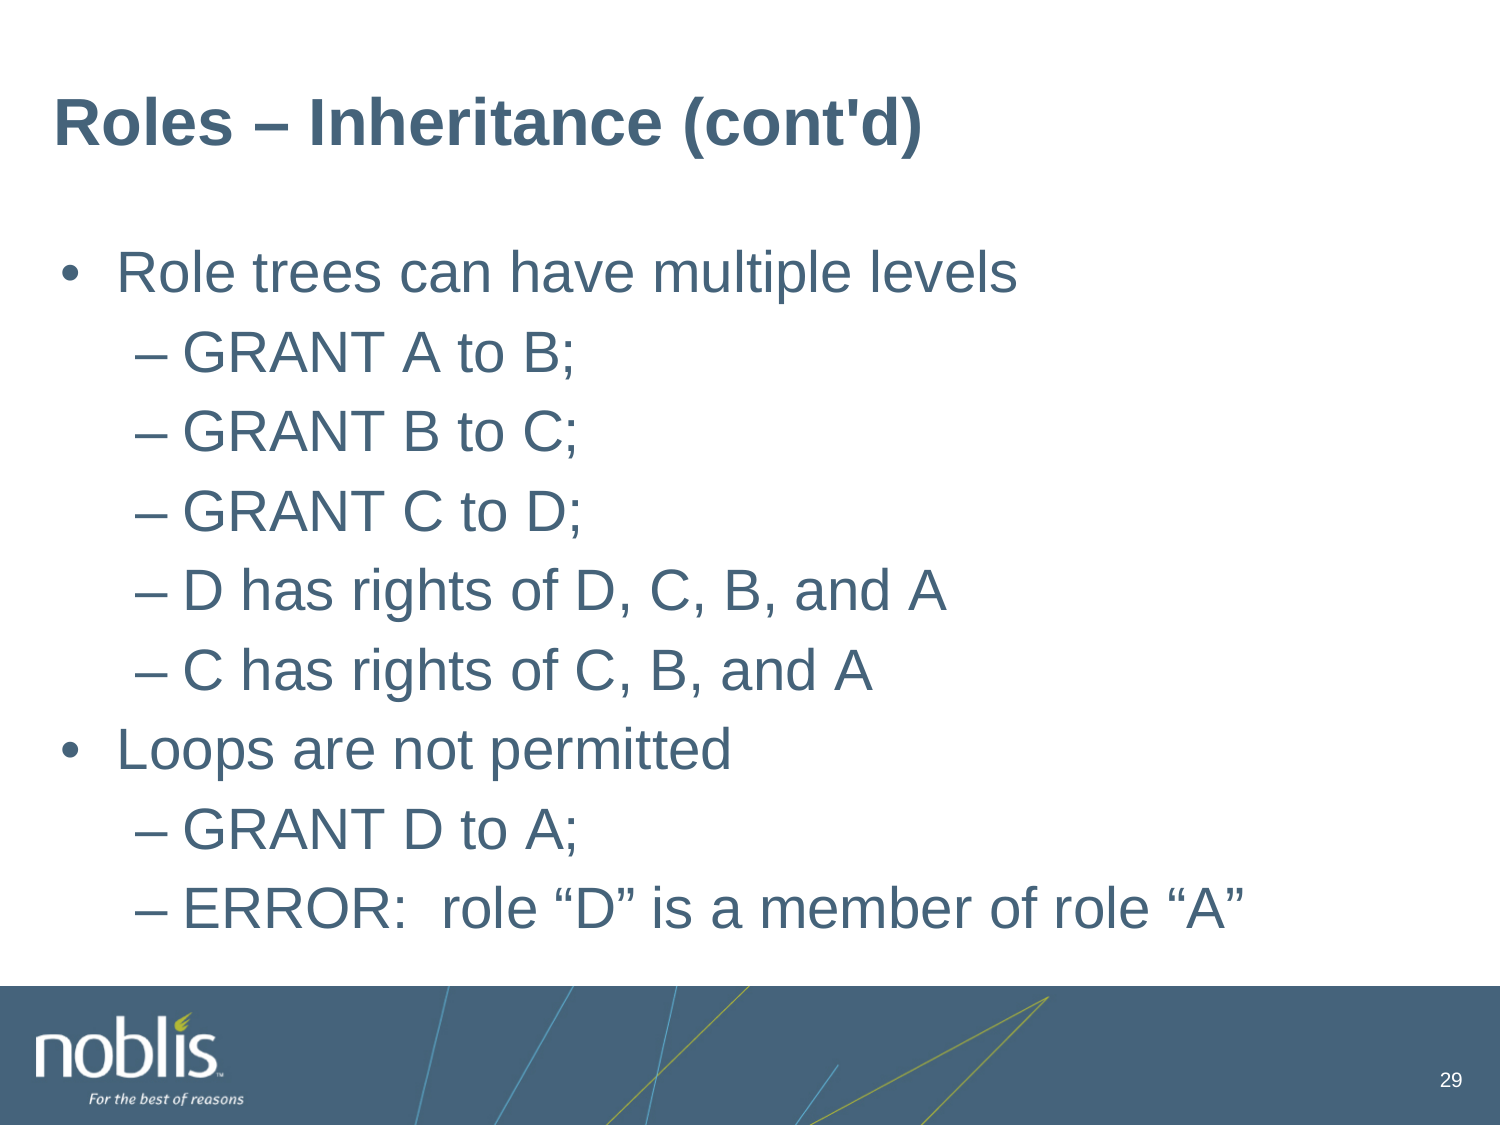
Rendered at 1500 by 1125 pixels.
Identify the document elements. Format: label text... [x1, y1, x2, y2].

picture [0, 986, 1500, 1125]
title Roles – Inheritance (cont'd) [53, 38, 1438, 211]
list Role trees can have multiple levels GRANT A to B; GRANT B to C; GRANT C to D; D has rights of D, C, B, and A C has rights of C, B, and A Loops are not permitted GRANT D to A; ERROR: role “D” is a member of role “A” [60, 239, 1437, 968]
